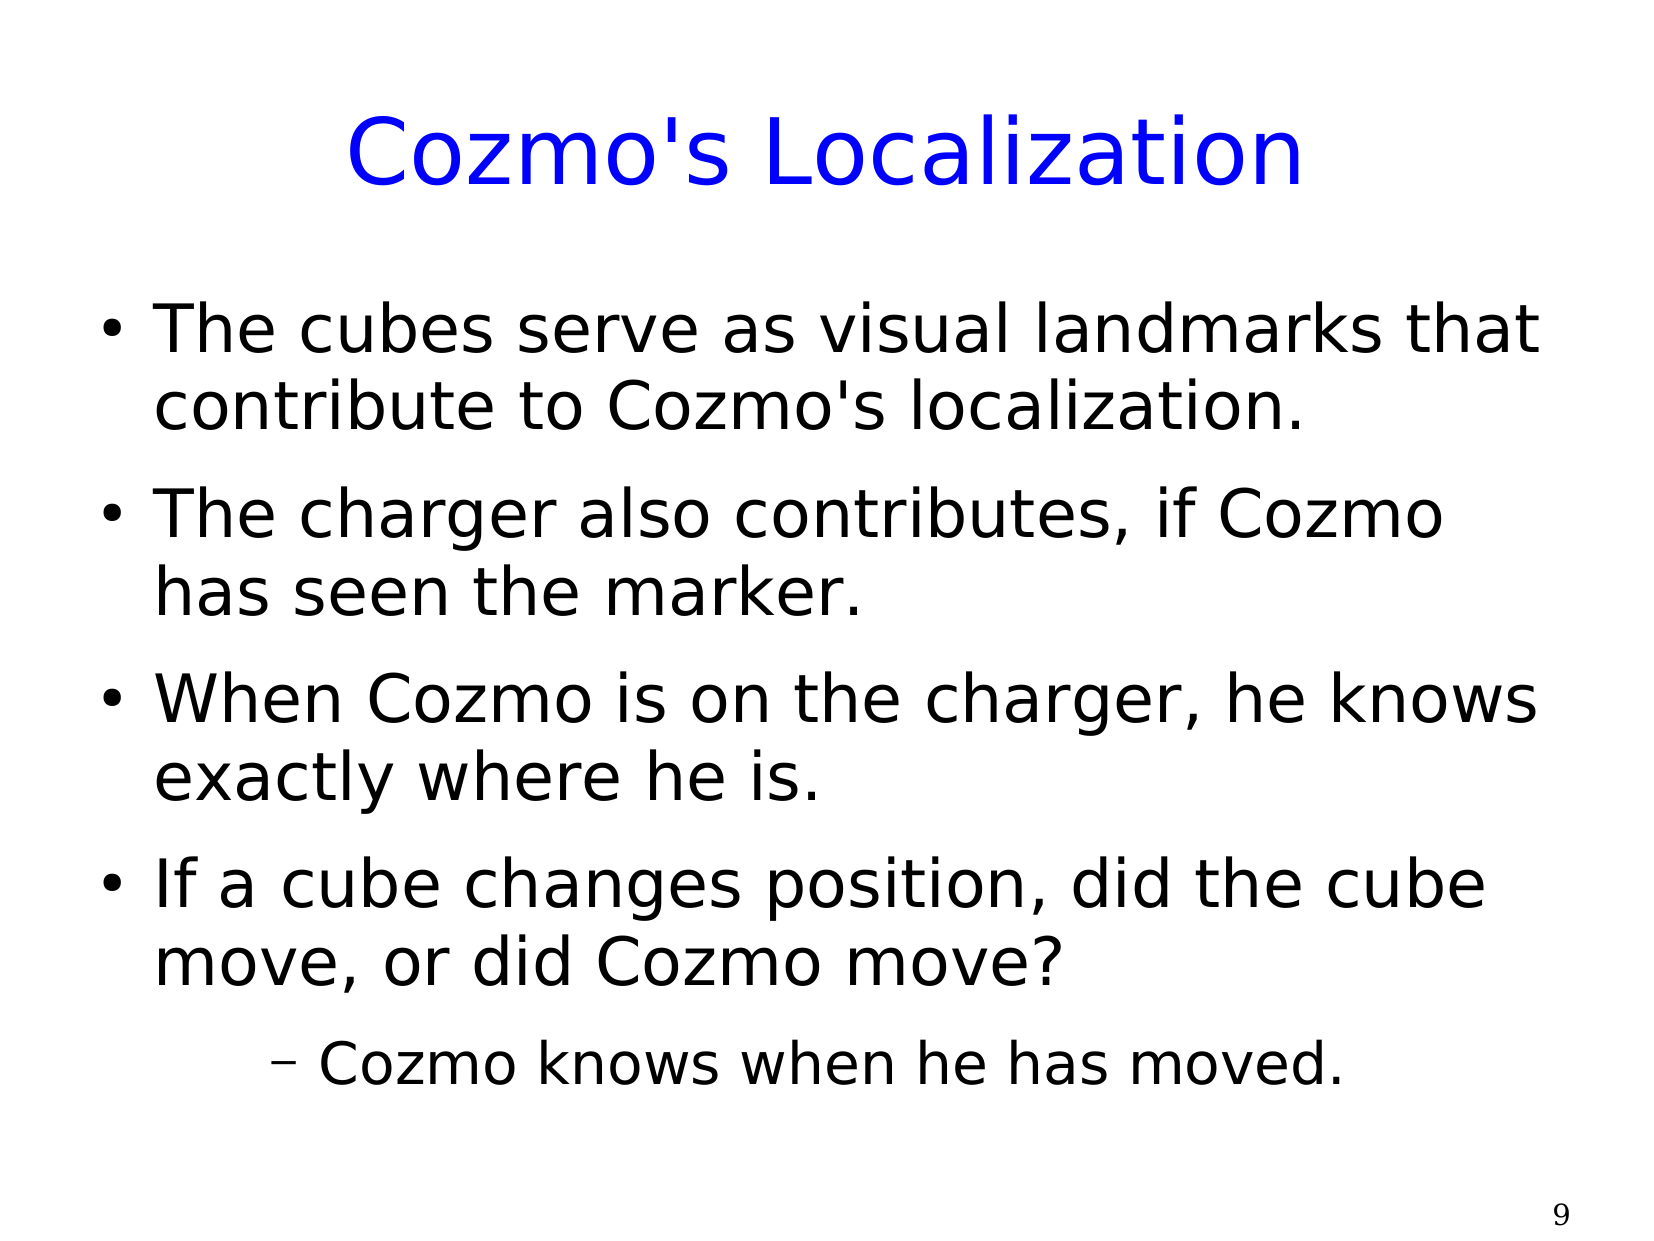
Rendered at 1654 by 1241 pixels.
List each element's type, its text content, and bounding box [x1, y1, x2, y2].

title Cozmo's Localization [82, 49, 1571, 257]
list The cubes serve as visual landmarks that contribute to Cozmo's localization. The charger also contributes, if Cozmo has seen the marker. When Cozmo is on the charger, he knows exactly where he is. If a cube changes position, did the cube move, or did Cozmo move? Cozmo knows when he has moved. [82, 290, 1571, 1109]
